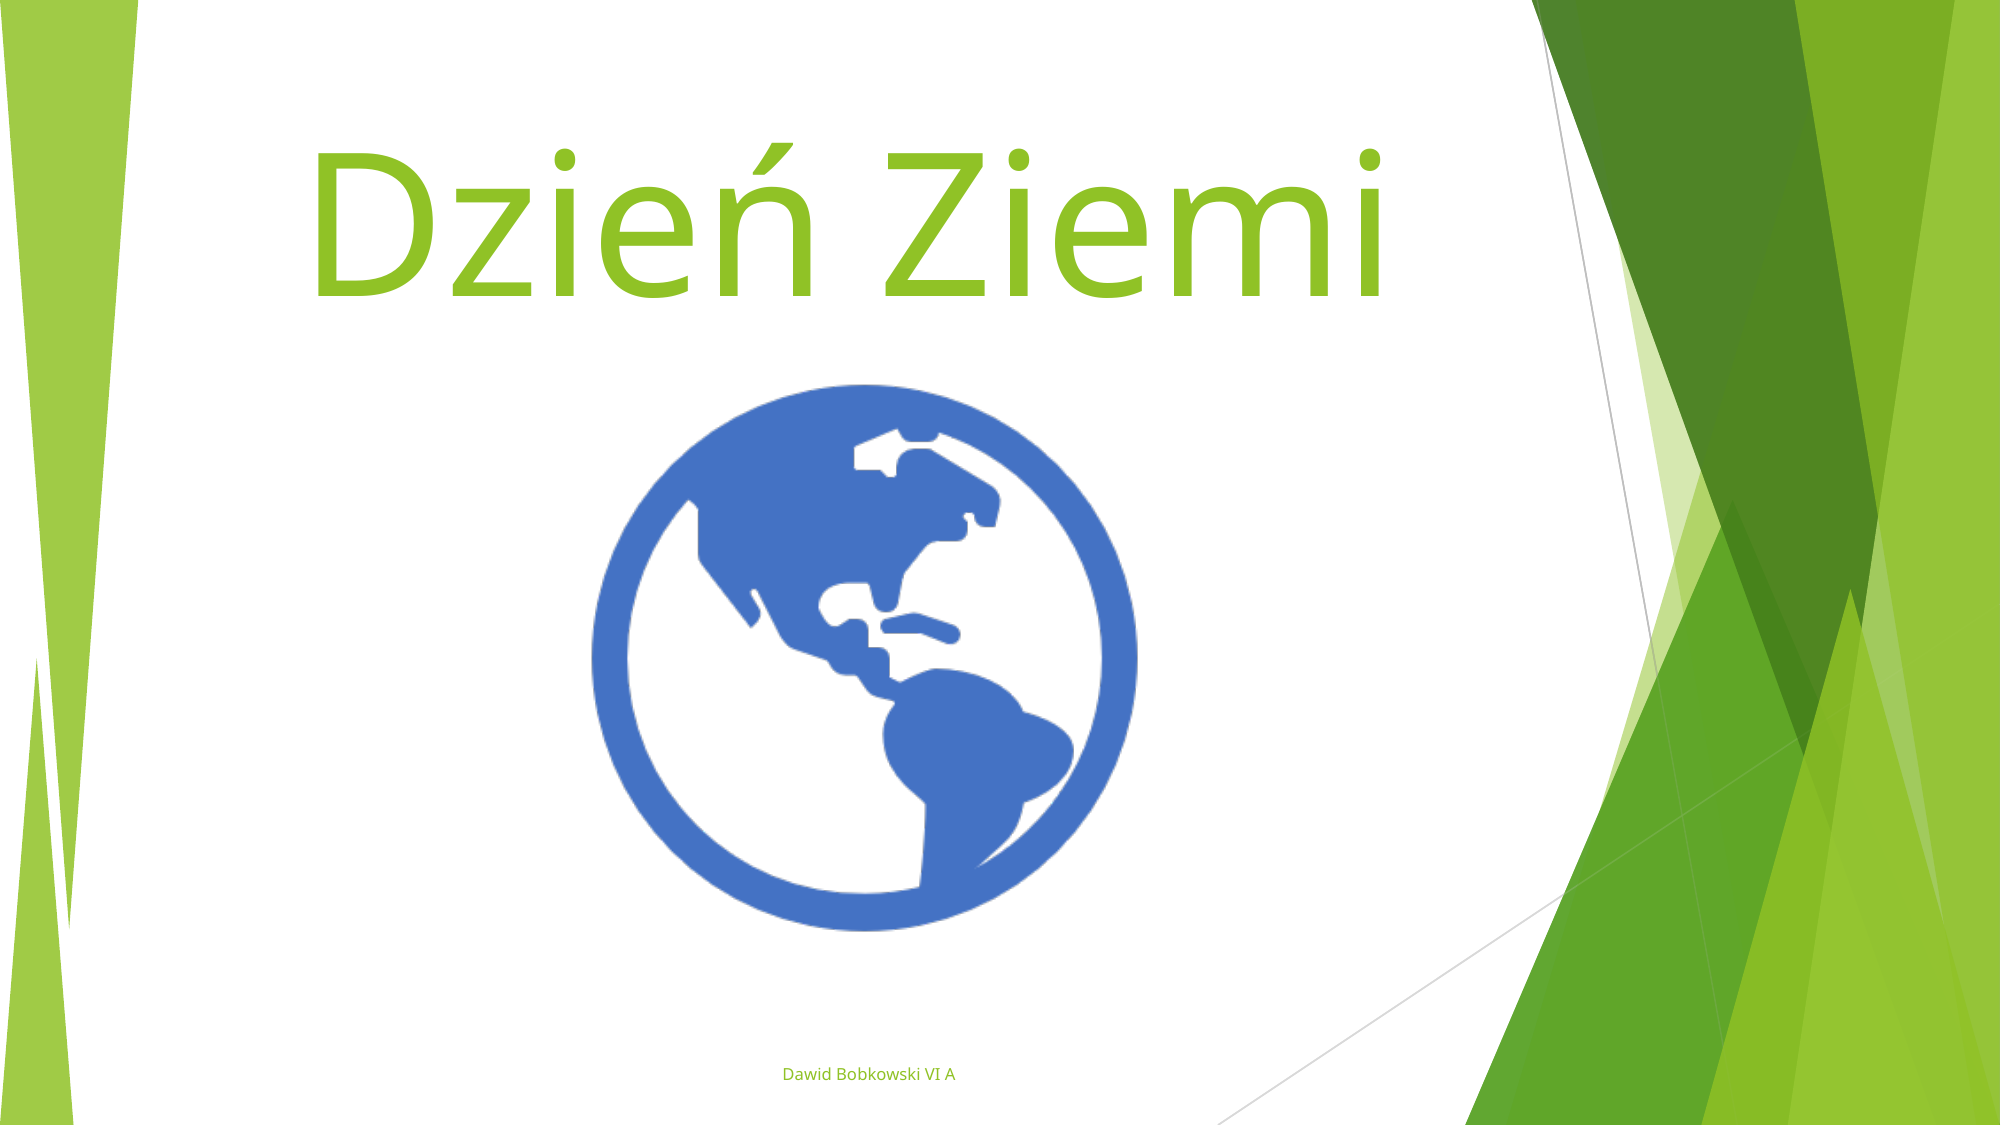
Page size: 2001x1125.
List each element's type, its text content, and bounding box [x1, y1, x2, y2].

title Dzień Ziemi [284, 88, 1553, 638]
picture [525, 318, 1205, 999]
subtitle Dawid Bobkowski VI A [767, 1027, 1653, 1092]
